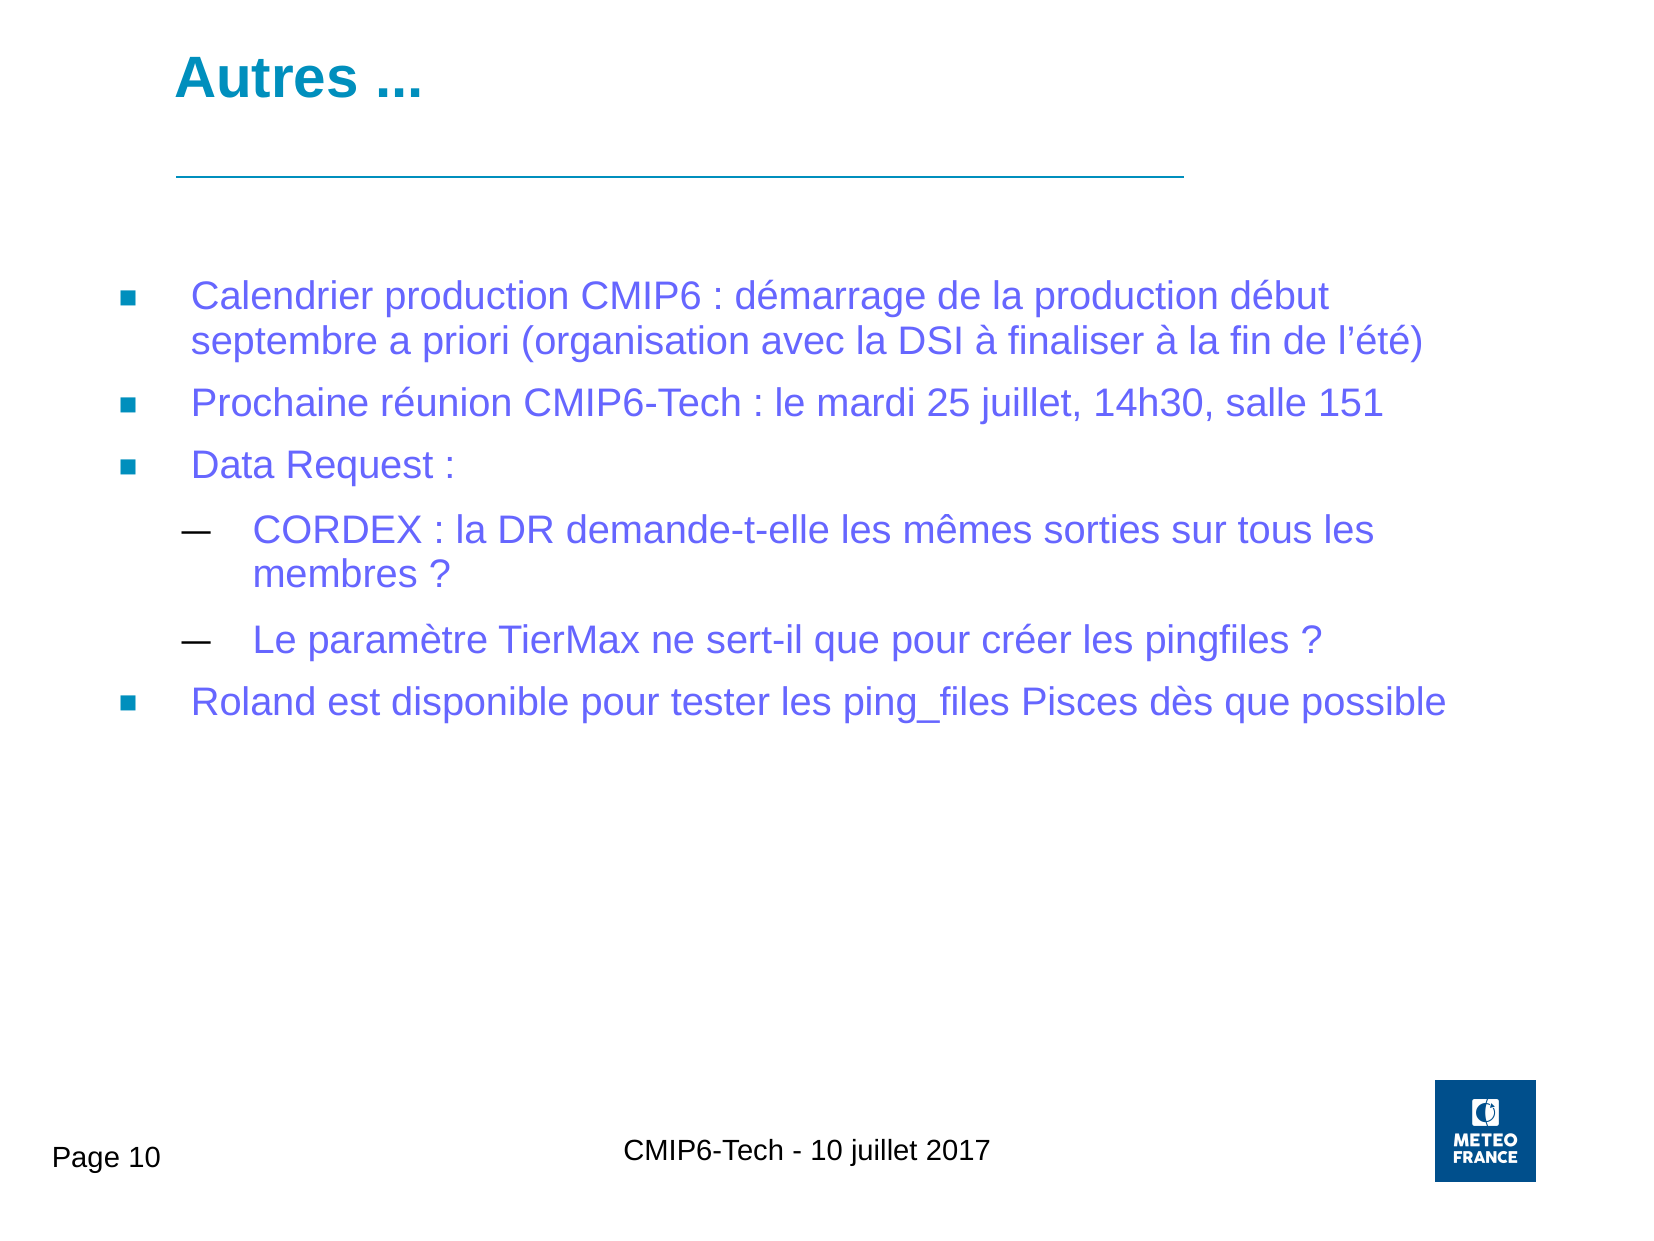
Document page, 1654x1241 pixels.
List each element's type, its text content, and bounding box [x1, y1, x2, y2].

list Calendrier production CMIP6 : démarrage de la production début septembre a priori (organisation avec la DSI à finaliser à la fin de l’été) Prochaine réunion CMIP6-Tech : le mardi 25 juillet, 14h30, salle 151 Data Request : CORDEX : la DR demande-t-elle les mêmes sorties sur tous les membres ? Le paramètre TierMax ne sert-il que pour créer les pingfiles ? Roland est disponible pour tester les ping_files Pisces dès que possible [103, 273, 1506, 815]
title Autres ... [174, 0, 1654, 156]
picture [1435, 1080, 1536, 1182]
